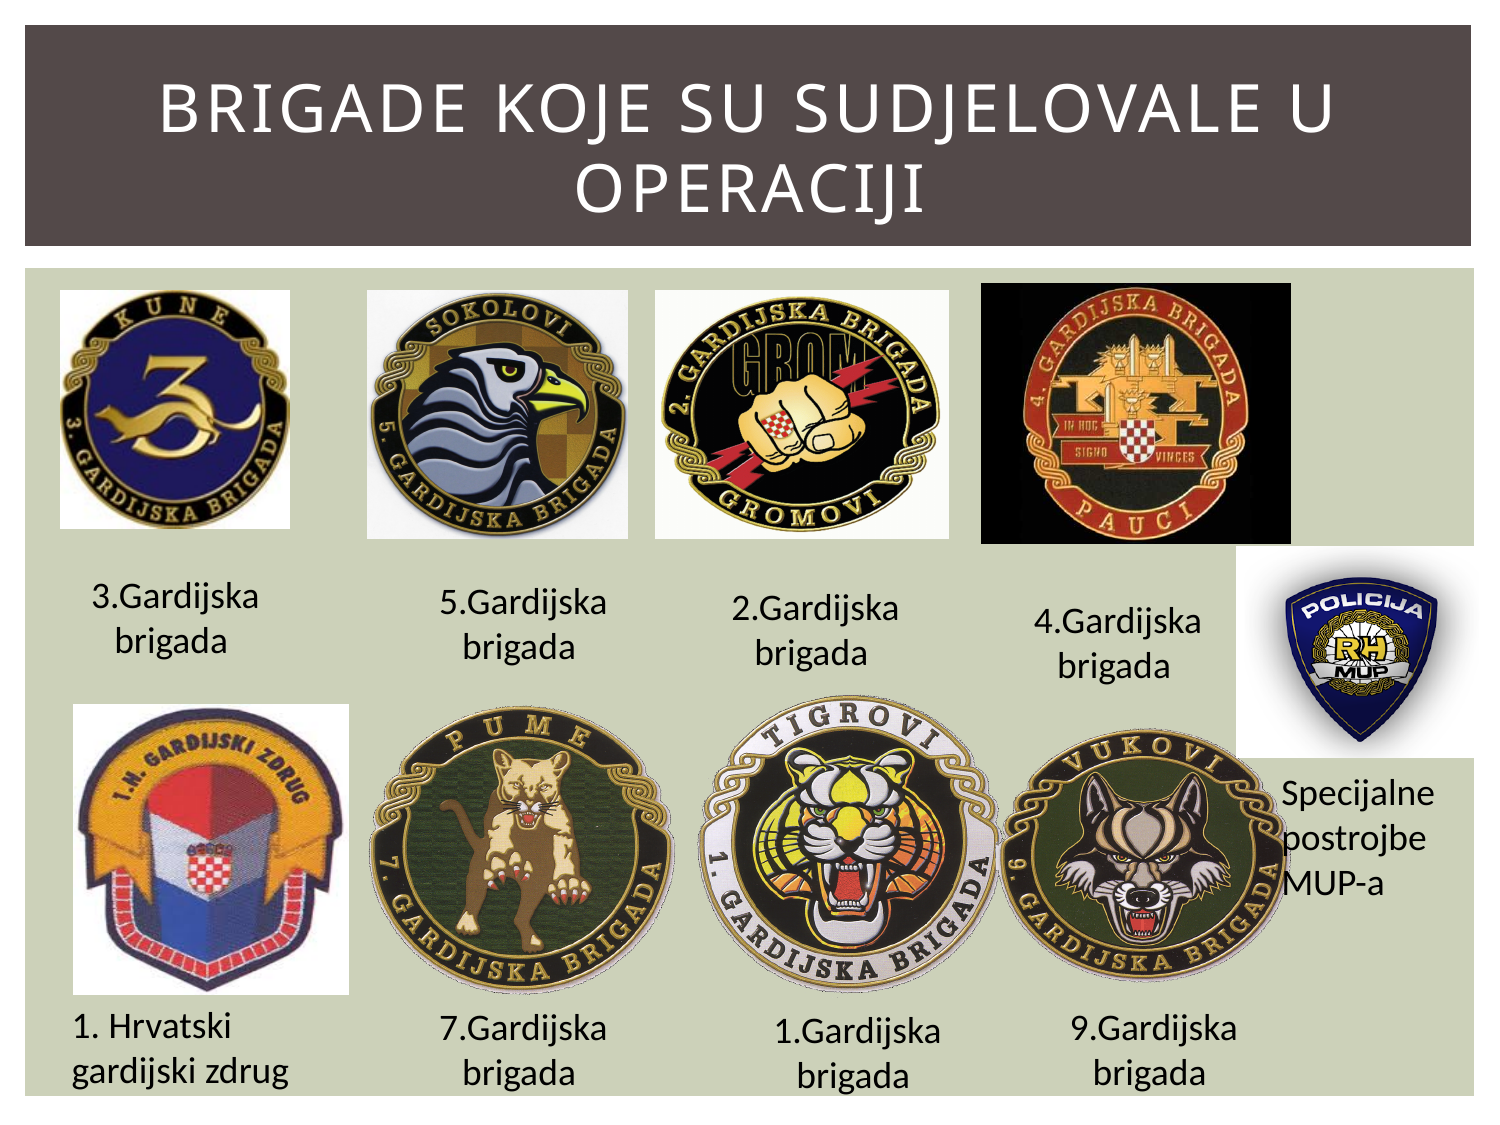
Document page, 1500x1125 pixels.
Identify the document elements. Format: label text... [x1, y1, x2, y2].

text_box 3.Gardijska brigada [73, 563, 278, 670]
title Brigade koje su sudjelovale u operaciji [62, 58, 1438, 232]
picture [655, 290, 949, 539]
text_box Specijalne postrojbe MUP-a [1266, 760, 1488, 913]
text_box 1. Hrvatski gardijski zdrug [56, 994, 333, 1101]
text_box 1.Gardijska brigada [755, 998, 960, 1105]
picture [352, 546, 1483, 1008]
picture [73, 704, 349, 995]
text_box 5.Gardijska brigada [421, 569, 626, 676]
text_box 7.Gardijska brigada [421, 995, 626, 1102]
text_box 4.Gardijska brigada [1015, 588, 1221, 695]
picture [60, 290, 290, 529]
picture [981, 283, 1291, 544]
picture [367, 290, 628, 539]
text_box 2.Gardijska brigada [713, 575, 918, 682]
text_box 9.Gardijska brigada [1051, 995, 1257, 1102]
